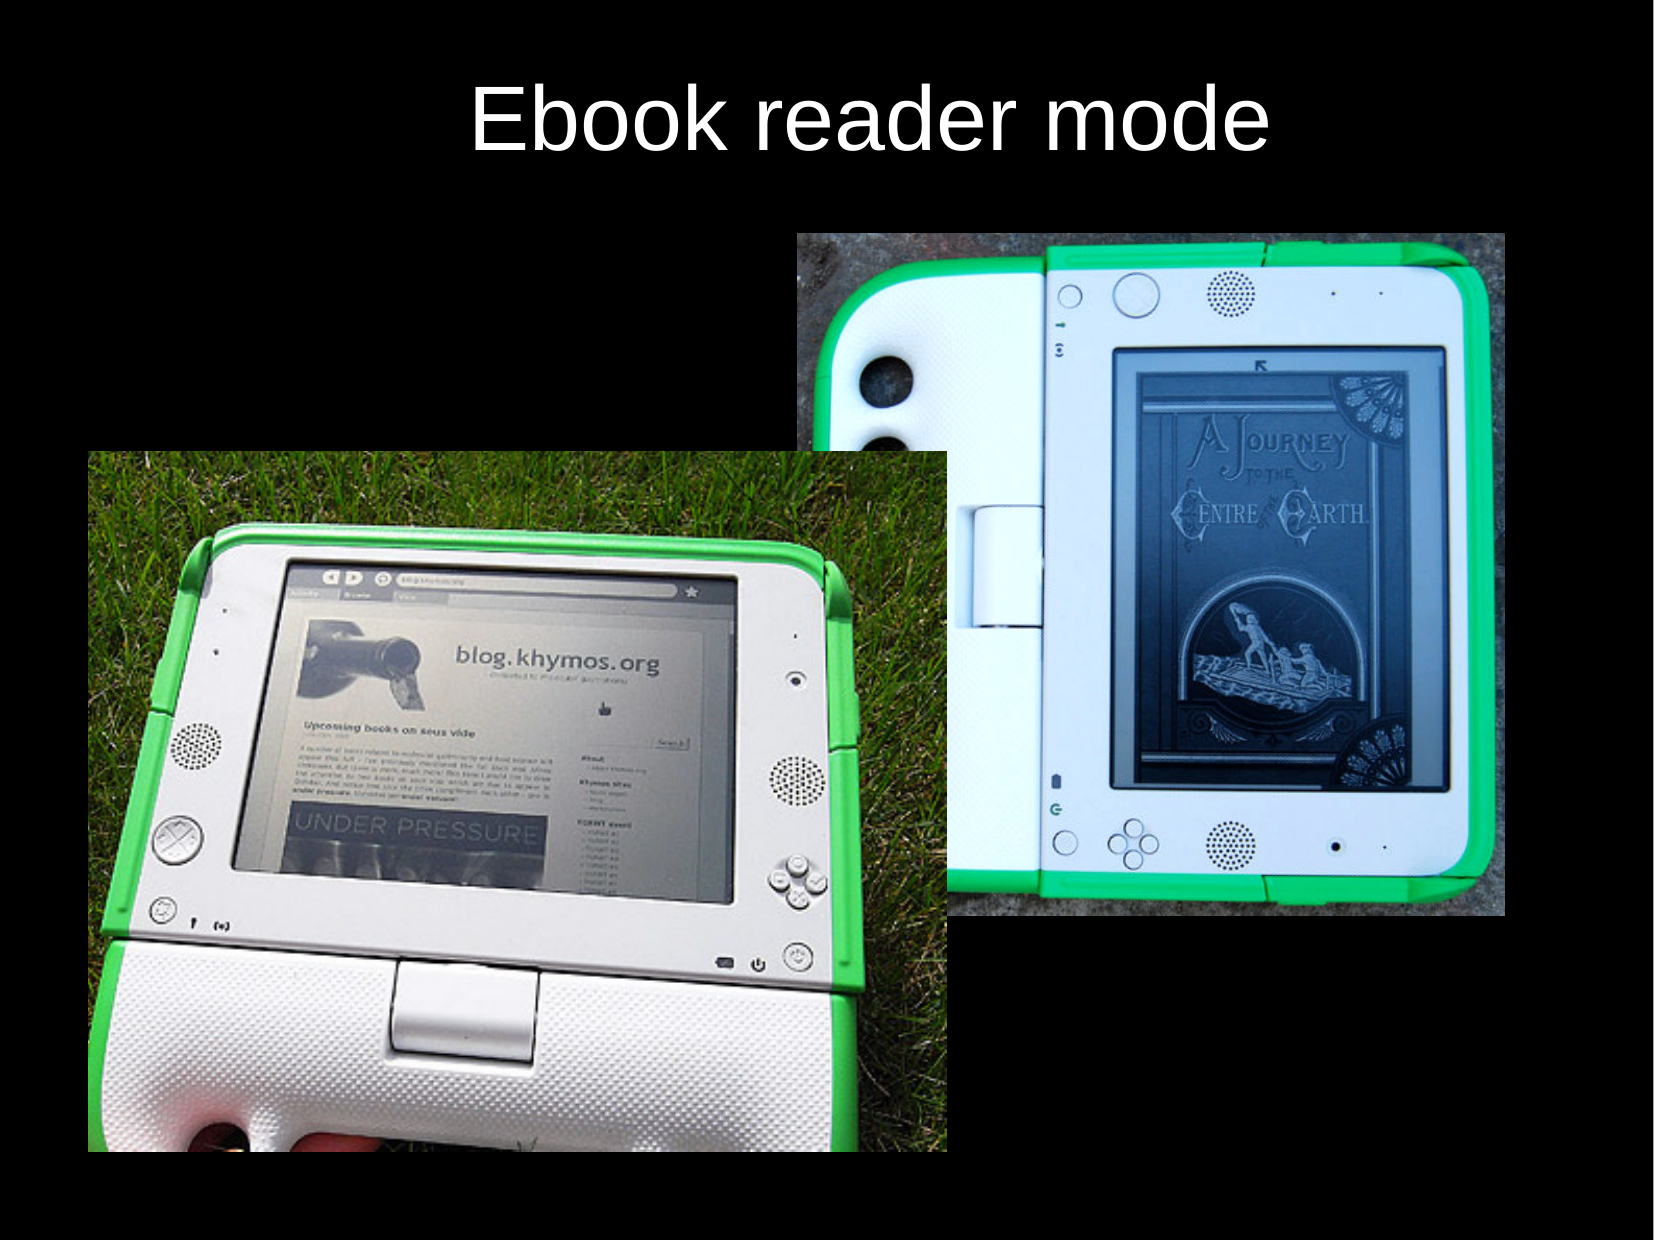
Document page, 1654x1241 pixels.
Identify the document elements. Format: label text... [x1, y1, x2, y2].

text_box Ebook reader mode [206, 59, 1536, 178]
picture [88, 233, 1505, 1152]
